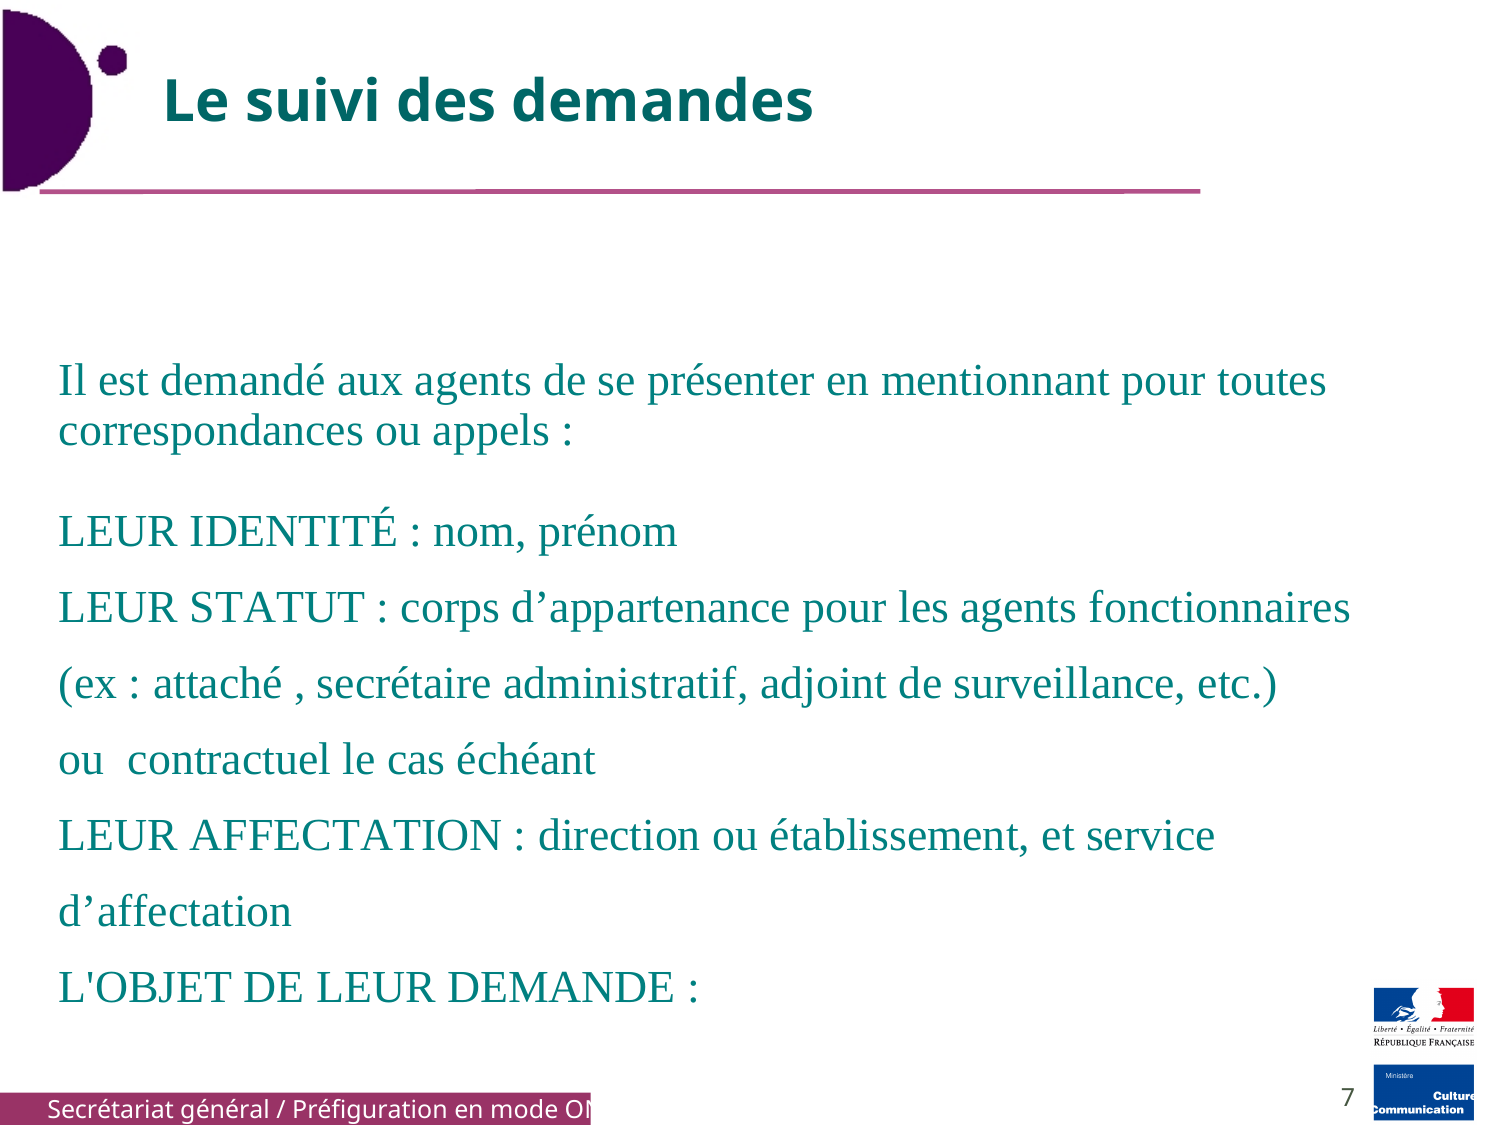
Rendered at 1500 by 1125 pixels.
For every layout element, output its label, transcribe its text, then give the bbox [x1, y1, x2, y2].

picture [0, 0, 149, 204]
title Le suivi des demandes [147, 29, 1312, 171]
picture [1370, 979, 1477, 1125]
text_box Il est demandé aux agents de se présenter en mentionnant pour toutes correspondances ou appels : LEUR IDENTITÉ : nom, prénom LEUR STATUT : corps d’appartenance pour les agents fonctionnaires (ex : attaché , secrétaire administratif, adjoint de surveillance, etc.) ou contractuel le cas échéant LEUR AFFECTATION : direction ou établissement, et service d’affectation L'OBJET DE LEUR DEMANDE : [59, 354, 1418, 1017]
